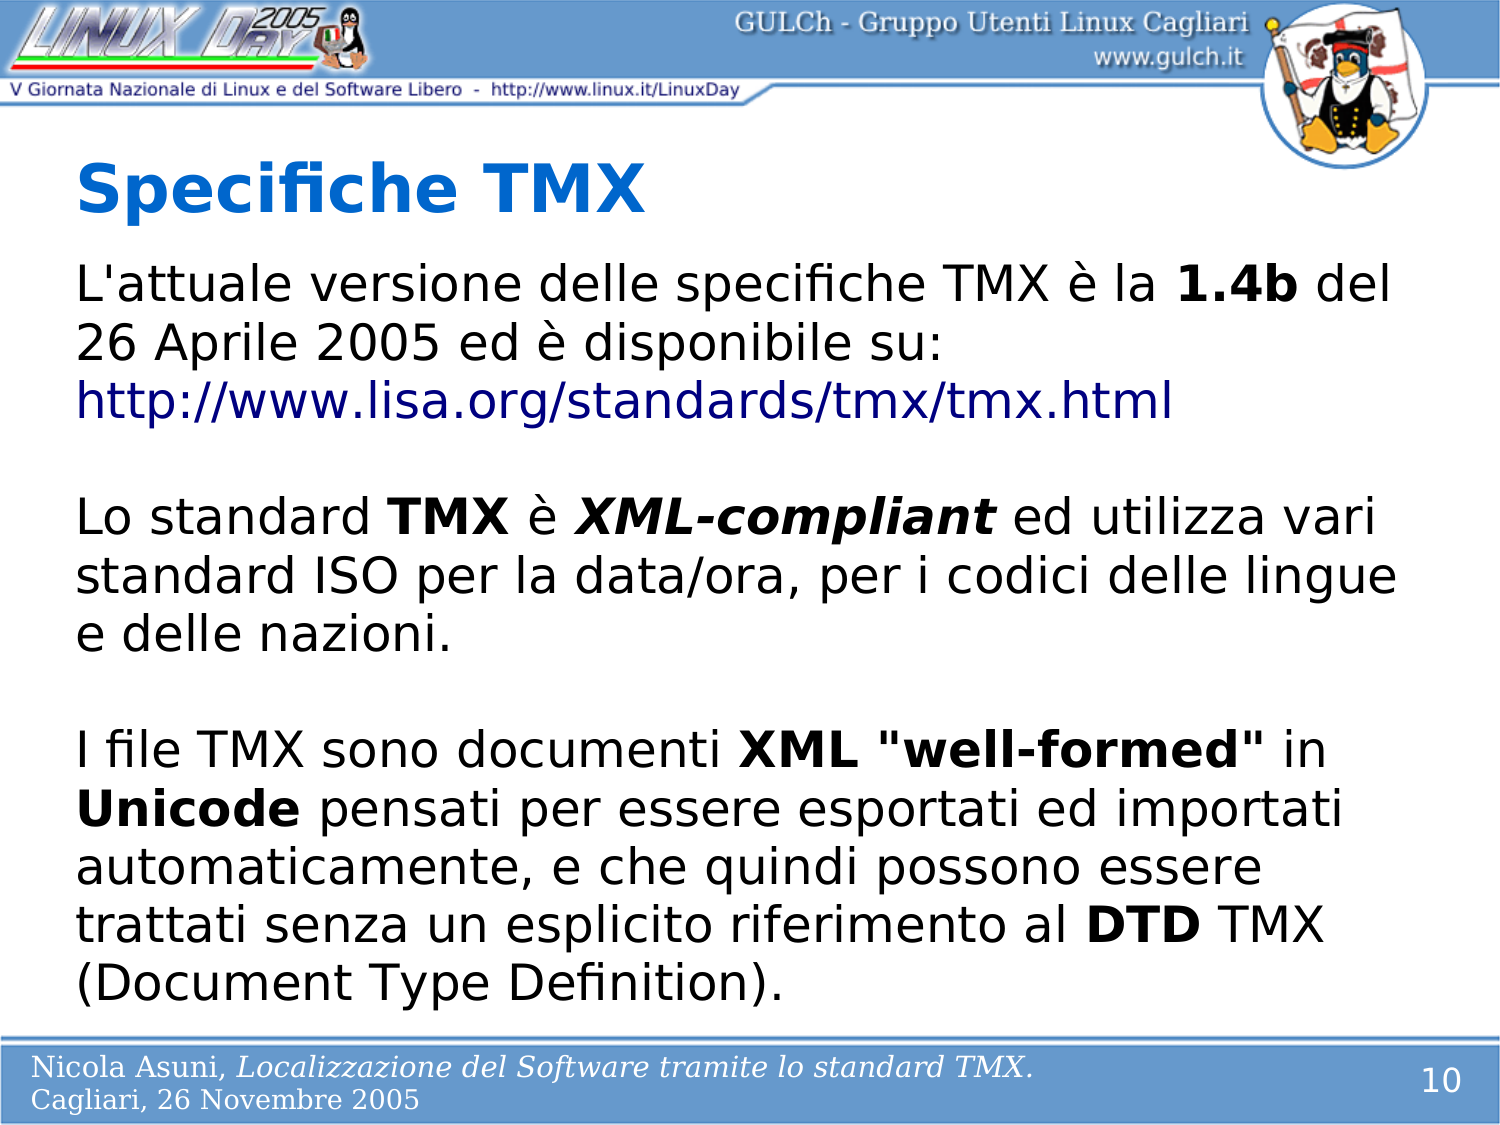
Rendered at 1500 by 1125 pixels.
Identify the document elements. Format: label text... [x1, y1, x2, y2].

text_box Specifiche TMX [75, 149, 650, 228]
picture [0, 0, 1500, 1125]
text_box L'attuale versione delle specifiche TMX è la 1.4b del 26 Aprile 2005 ed è disponibile su: http://www.lisa.org/standards/tmx/tmx.html Lo standard TMX è XML-compliant ed utilizza vari standard ISO per la data/ora, per i codici delle lingue e delle nazioni. I file TMX sono documenti XML "well-formed" in Unicode pensati per essere esportati ed importati automaticamente, e che quindi possono essere trattati senza un esplicito riferimento al DTD TMX (Document Type Definition). [75, 255, 1426, 1013]
